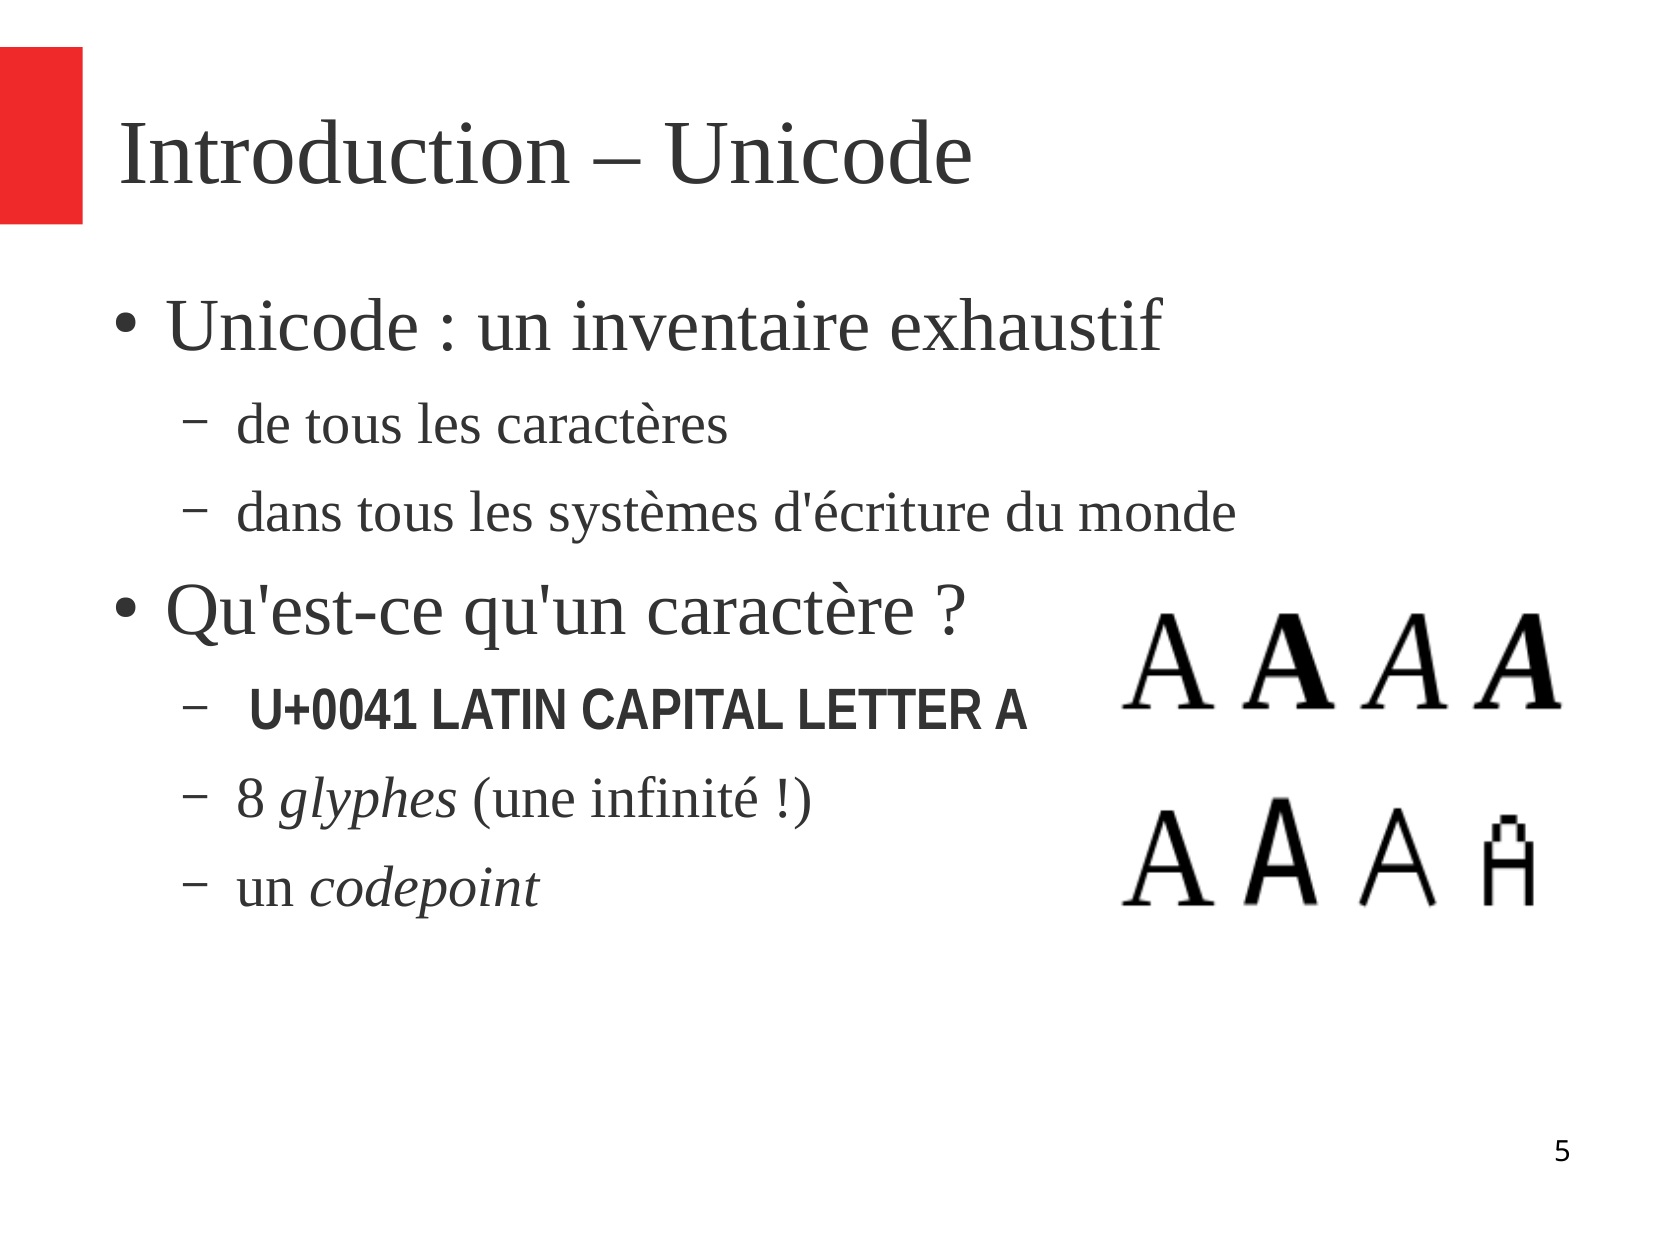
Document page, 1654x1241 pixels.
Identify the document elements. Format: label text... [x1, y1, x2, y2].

picture [1098, 590, 1595, 957]
list Unicode : un inventaire exhaustif de tous les caractères dans tous les systèmes d'écriture du monde Qu'est-ce qu'un caractère ? U+0041 LATIN CAPITAL LETTER A 8 glyphes (une infinité !) un codepoint [94, 283, 1607, 1134]
title Introduction – Unicode [118, 49, 1571, 257]
